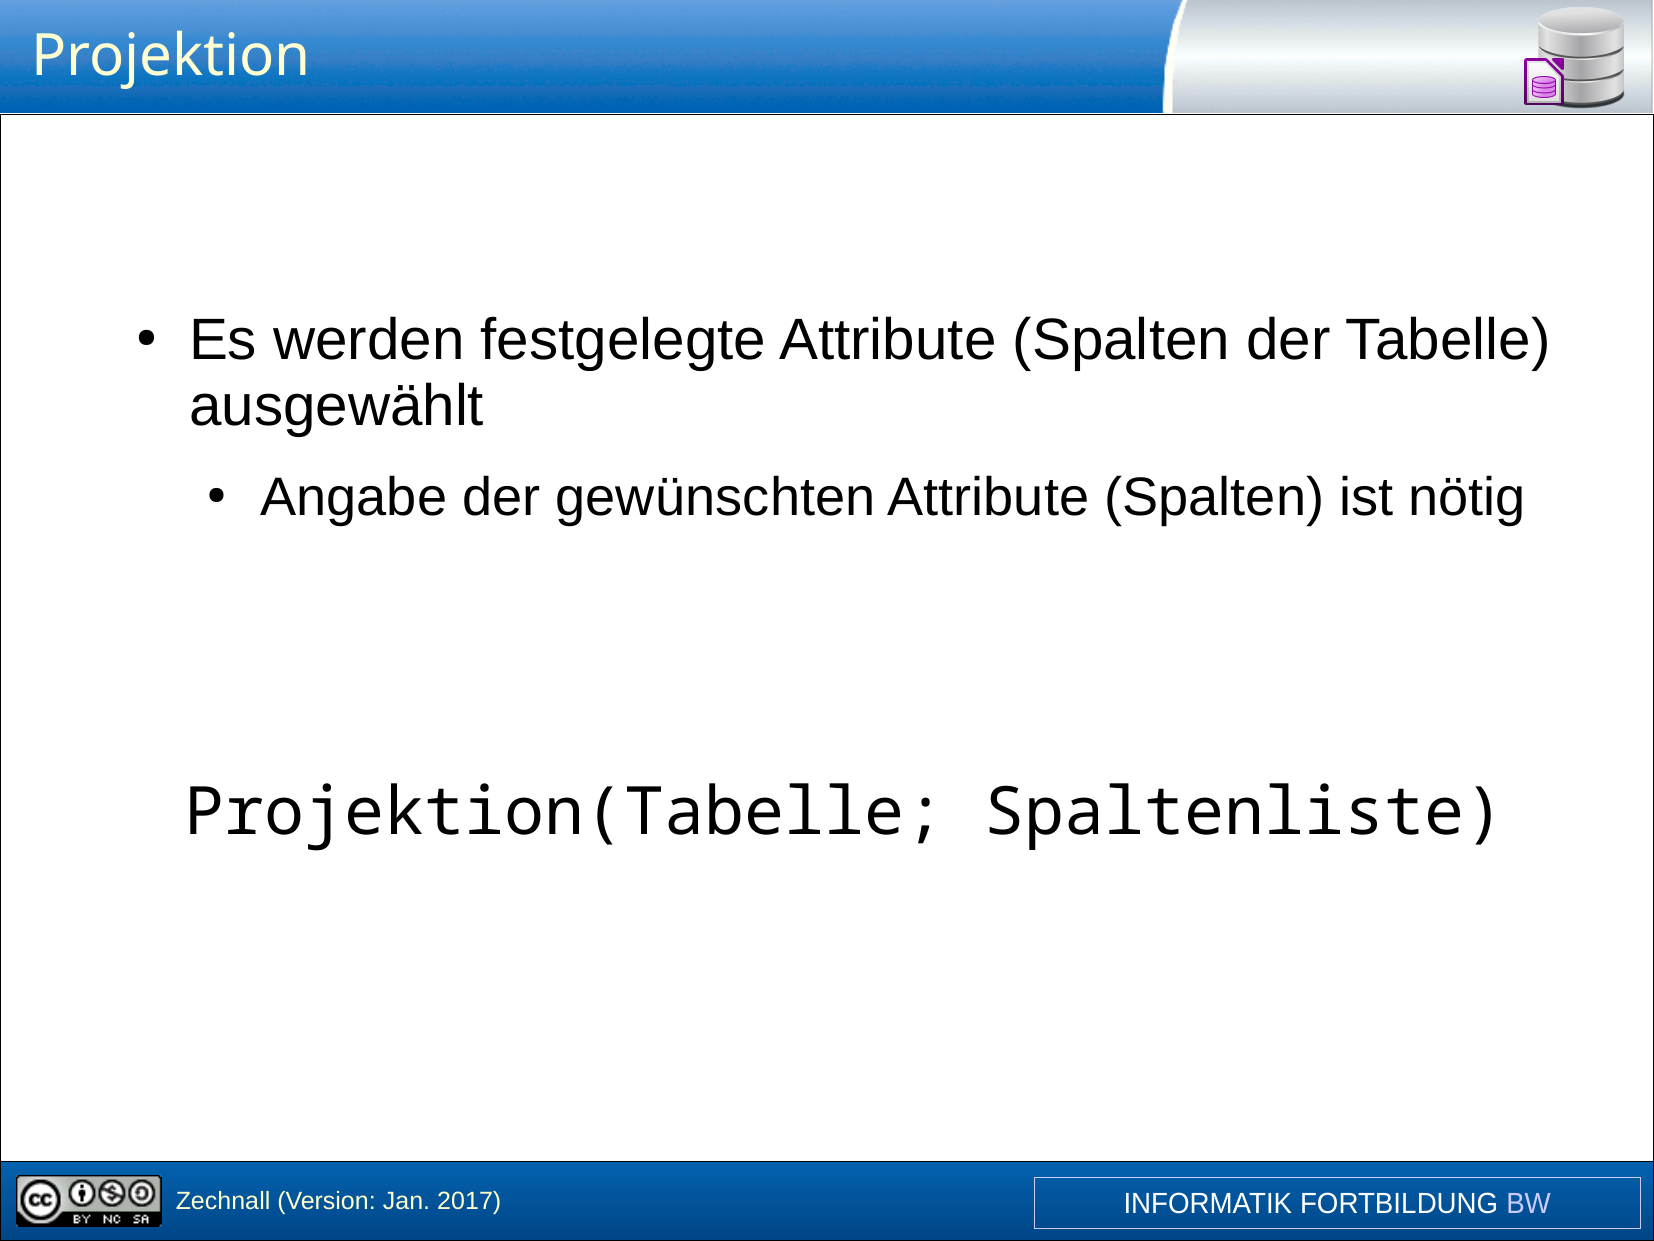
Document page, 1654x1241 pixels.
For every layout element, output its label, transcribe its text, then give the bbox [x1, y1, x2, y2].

title Projektion [31, 14, 1151, 92]
picture [0, 0, 1654, 113]
picture [16, 1175, 162, 1227]
text_box Projektion(Tabelle; Spaltenliste) [184, 762, 1505, 839]
list Es werden festgelegte Attribute (Spalten der Tabelle) ausgewählt Angabe der gewünschten Attribute (Spalten) ist nötig [118, 307, 1563, 1162]
